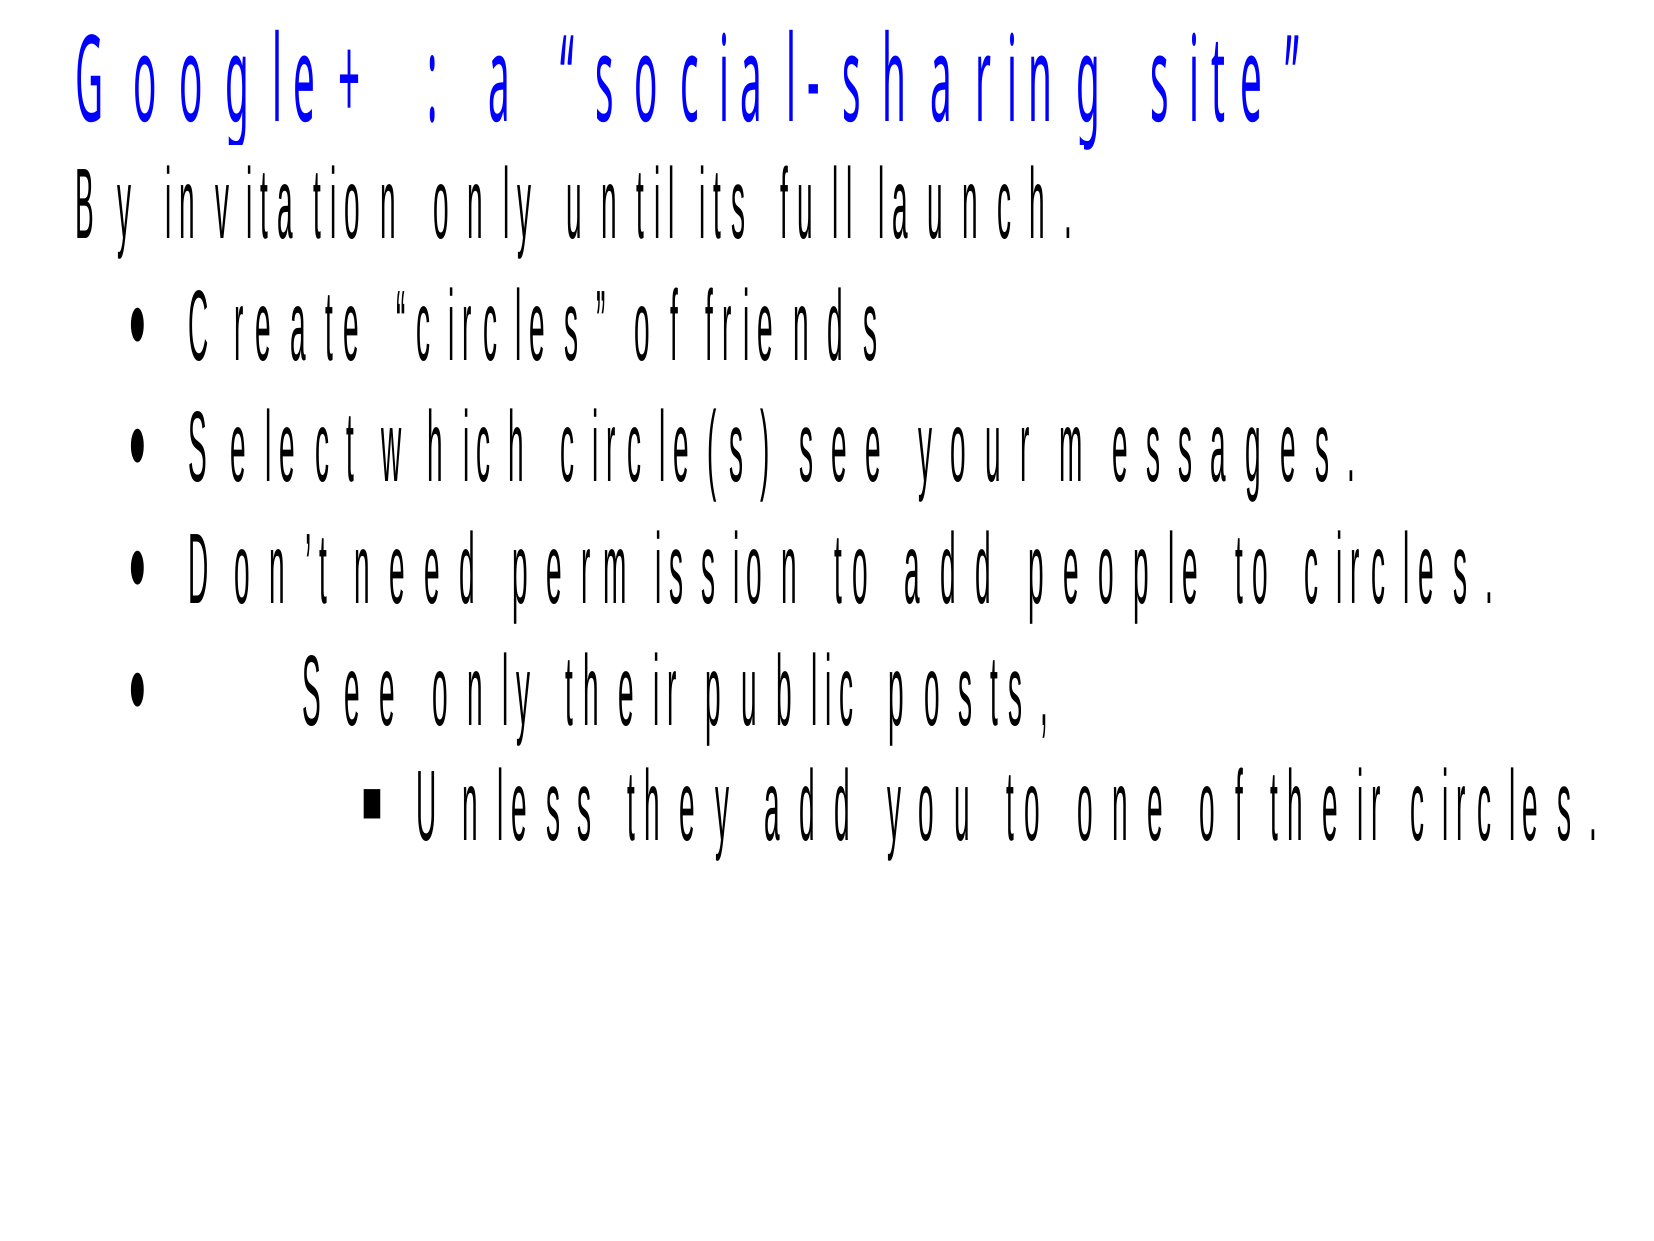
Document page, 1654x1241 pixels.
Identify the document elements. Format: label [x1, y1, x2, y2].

picture [75, 0, 1613, 863]
